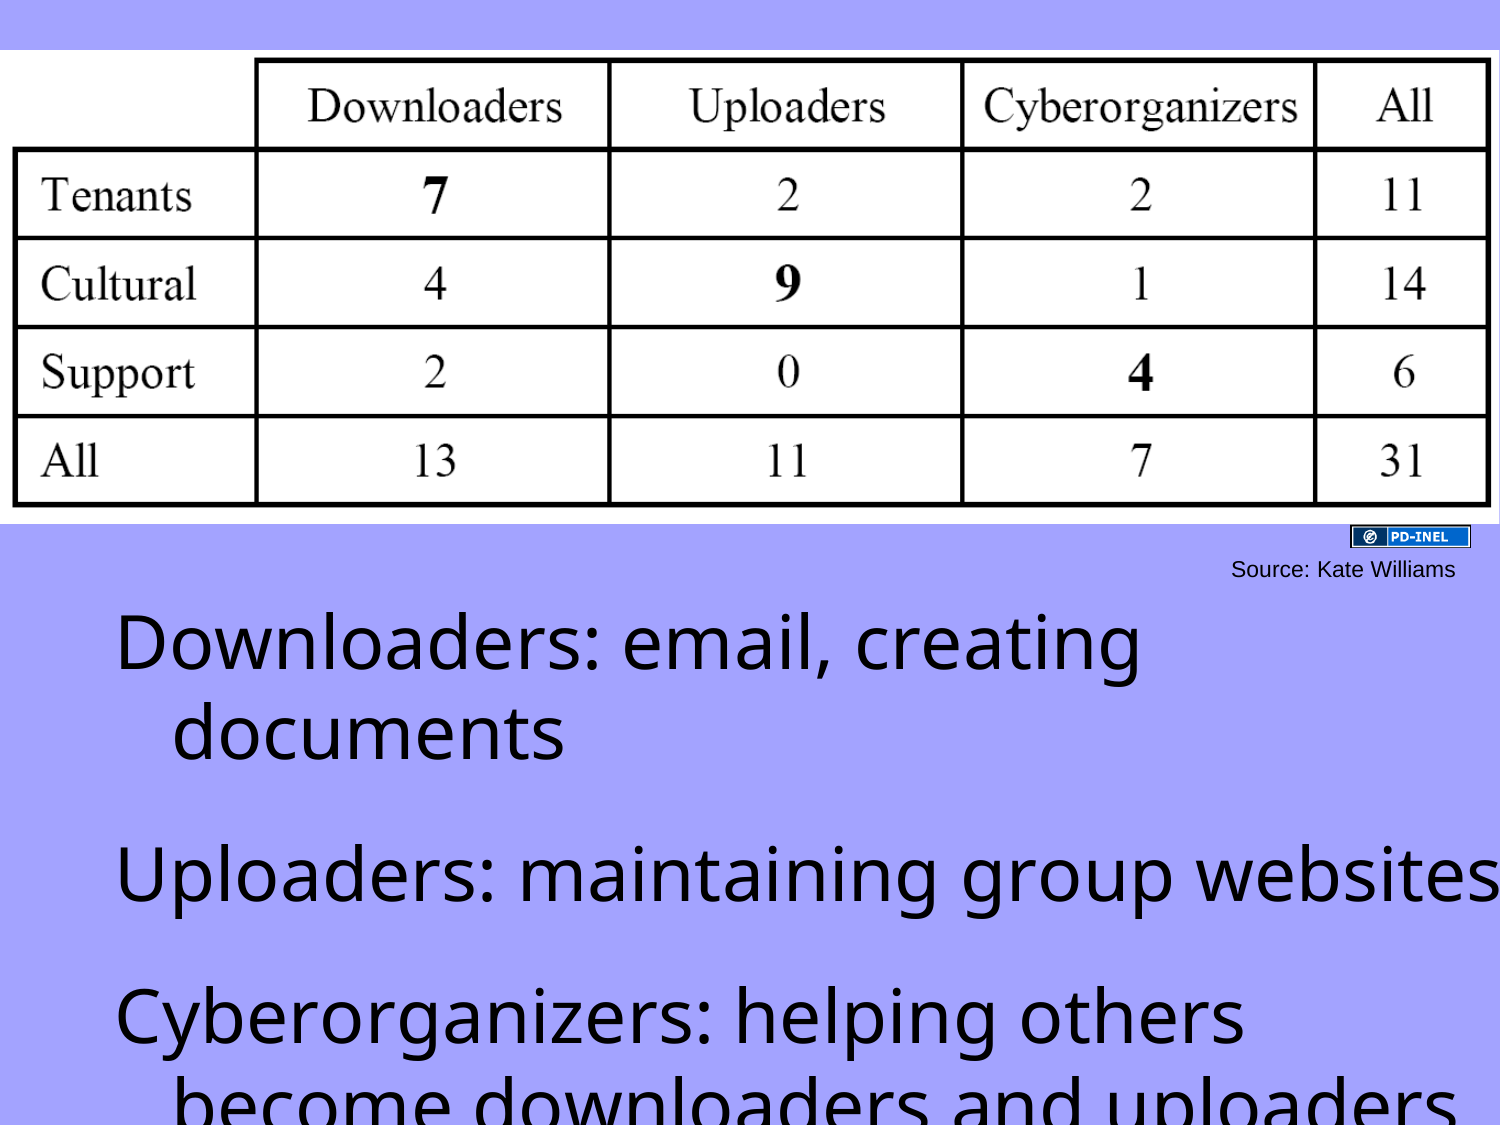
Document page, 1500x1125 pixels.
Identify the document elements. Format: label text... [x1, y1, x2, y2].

picture [0, 50, 1500, 548]
text_box Source: Kate Williams [1195, 549, 1471, 588]
text_box Downloaders: email, creating documents Uploaders: maintaining group websites Cyberorganizers: helping others become downloaders and uploaders [99, 587, 1500, 1100]
